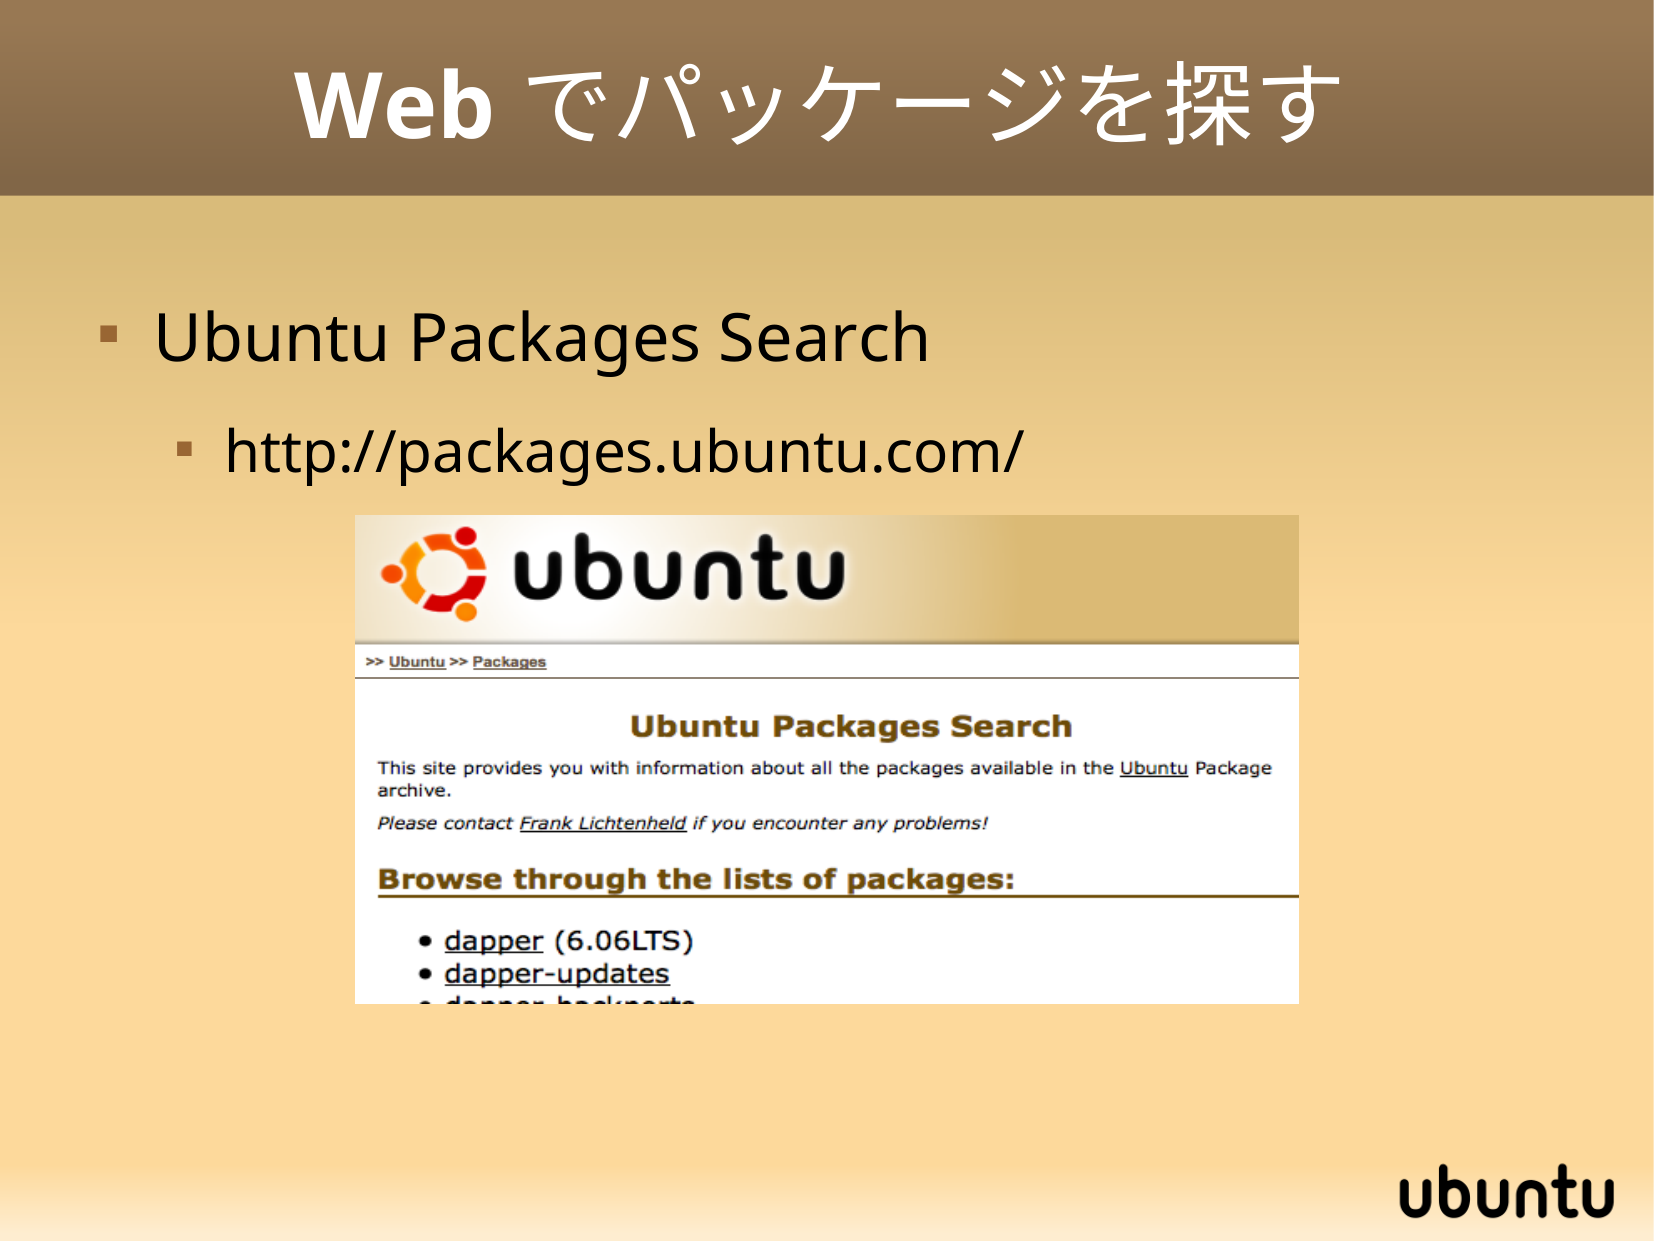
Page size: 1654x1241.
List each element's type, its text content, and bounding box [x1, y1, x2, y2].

list Ubuntu Packages Search http://packages.ubuntu.com/ [82, 290, 1571, 502]
title Webでパッケージを探す [76, 0, 1565, 208]
picture [0, 0, 1654, 1241]
